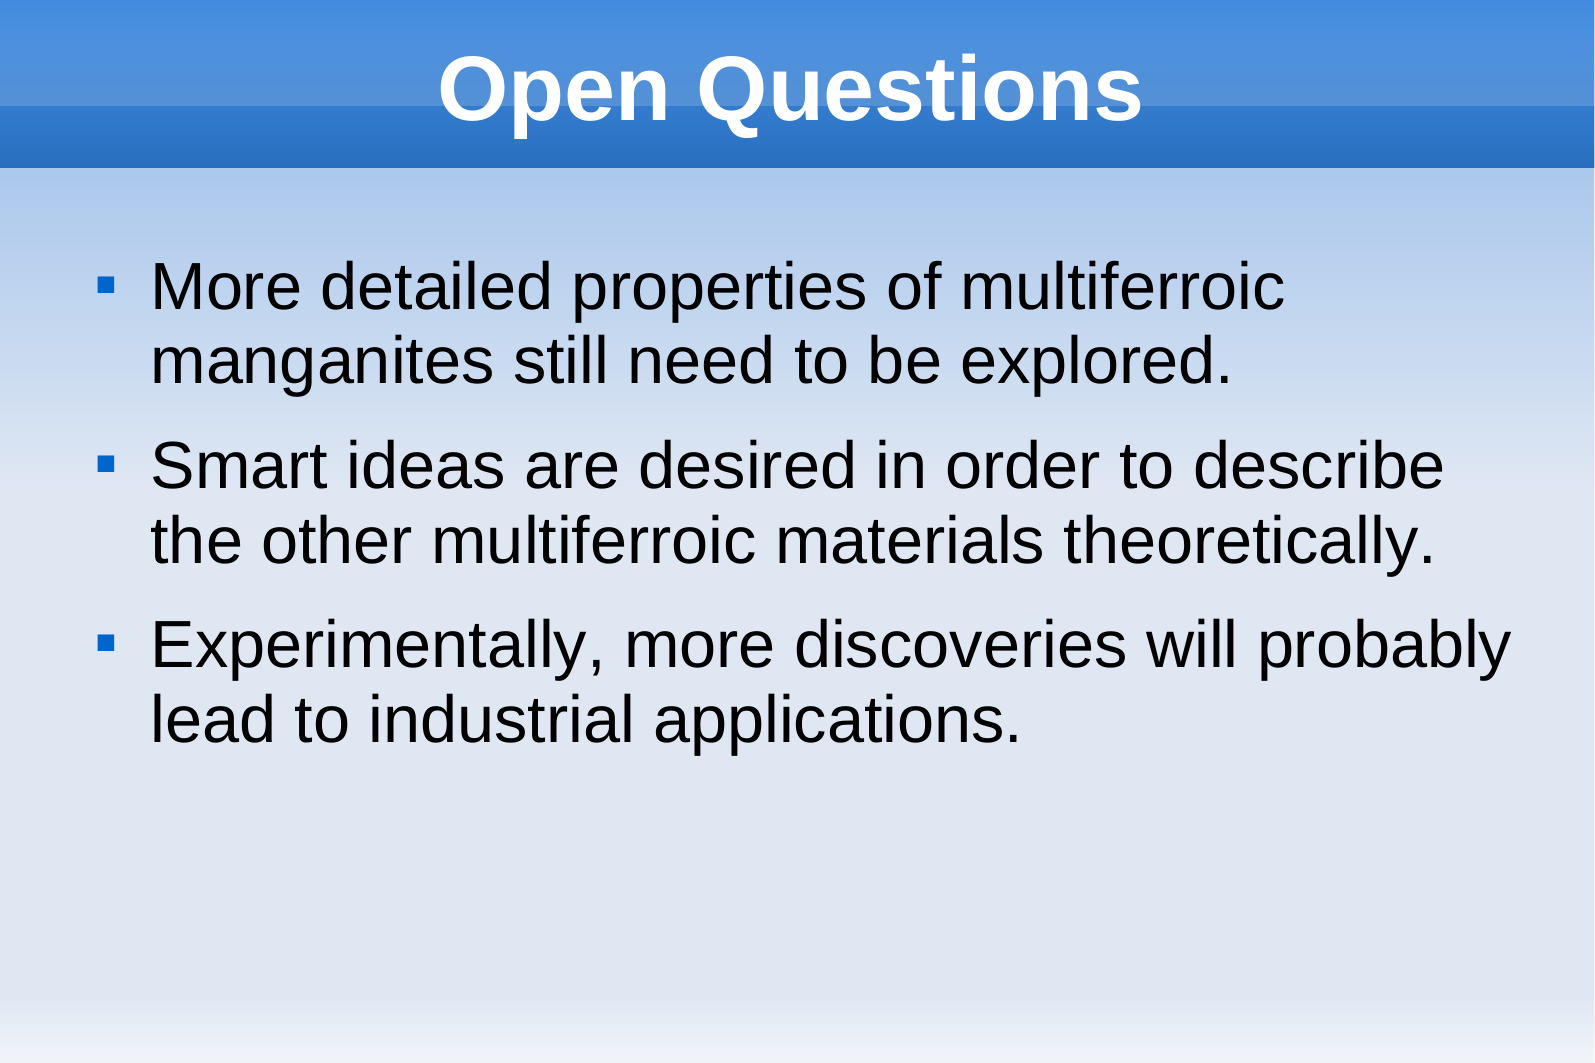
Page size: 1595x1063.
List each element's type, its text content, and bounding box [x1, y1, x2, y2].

picture [0, 0, 1595, 1063]
title Open Questions [74, 7, 1510, 171]
list More detailed properties of multiferroic manganites still need to be explored. Smart ideas are desired in order to describe the other multiferroic materials theoretically. Experimentally, more discoveries will probably lead to industrial applications. [79, 248, 1515, 936]
